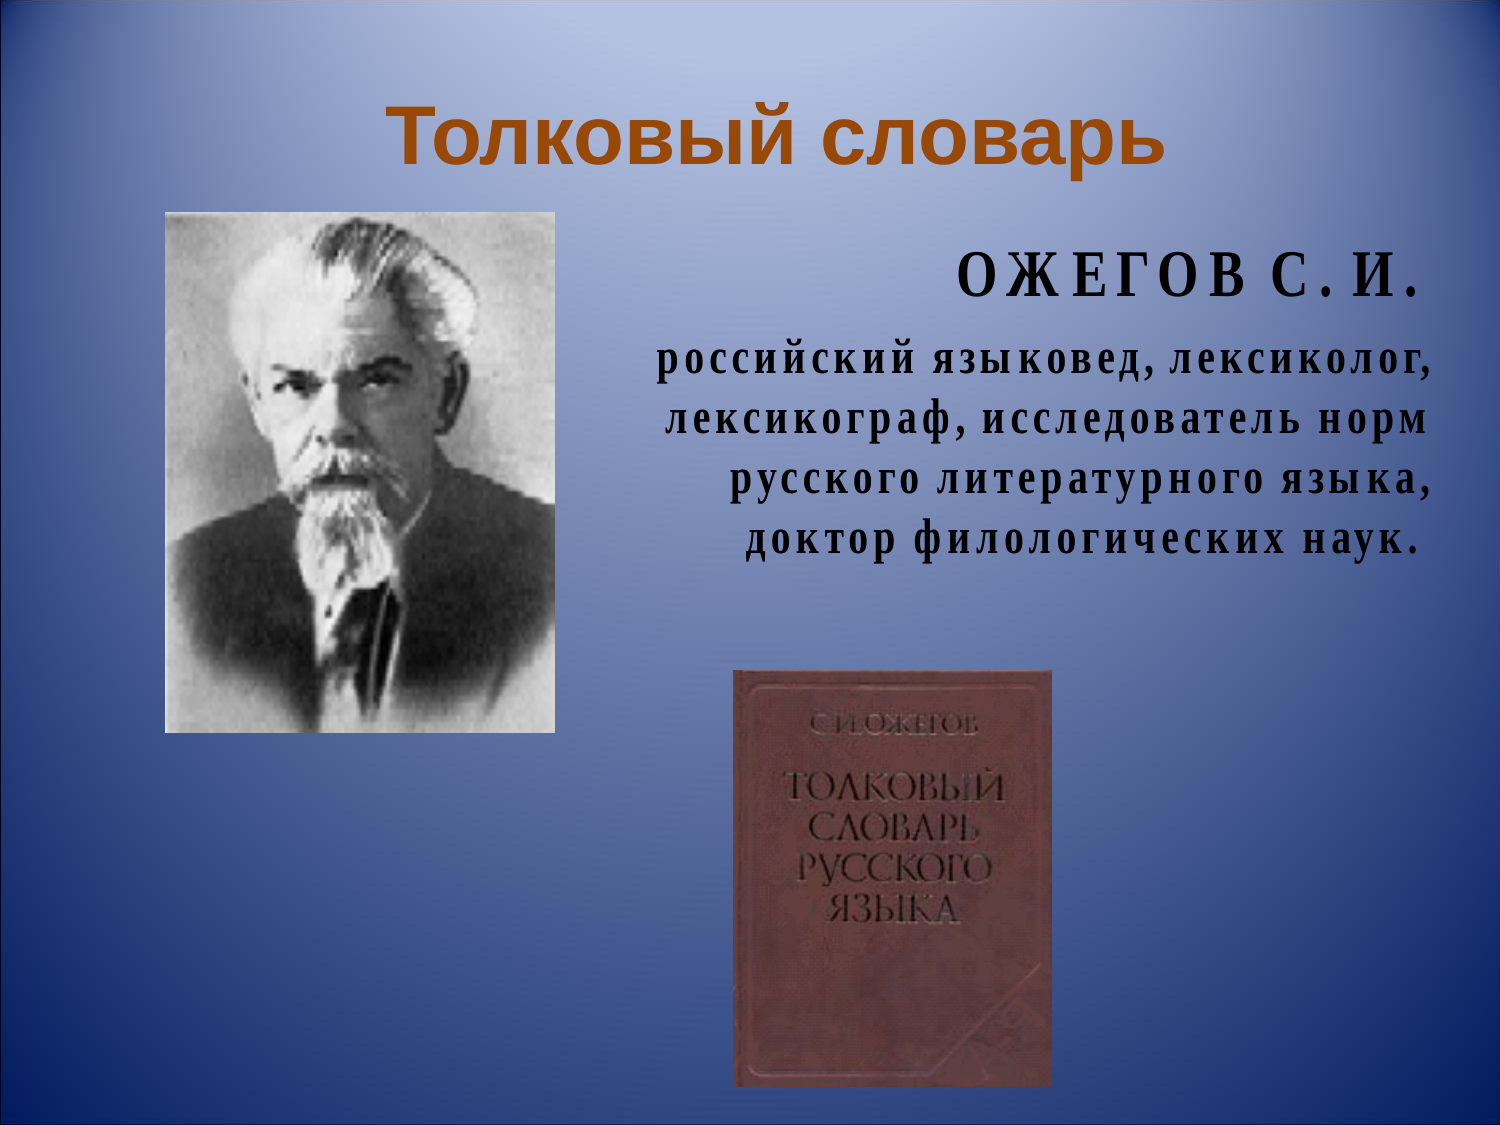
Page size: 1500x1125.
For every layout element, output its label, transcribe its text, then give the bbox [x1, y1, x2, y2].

picture [165, 212, 1477, 1087]
text_box Толковый словарь [370, 73, 1183, 190]
